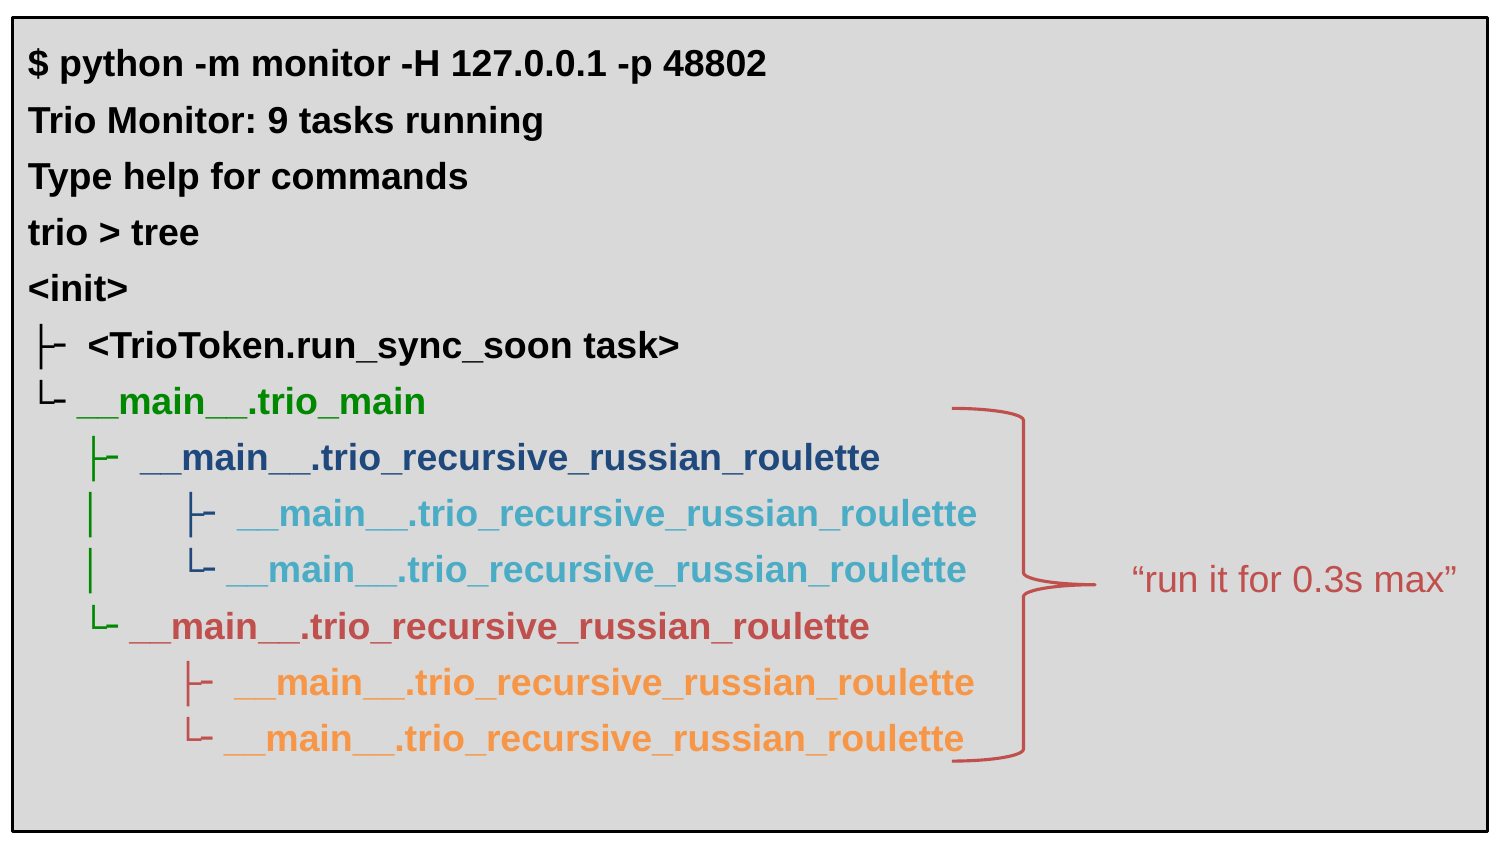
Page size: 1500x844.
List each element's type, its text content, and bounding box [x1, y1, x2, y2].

text_box $ python -m monitor -H 127.0.0.1 -p 48802 Trio Monitor: 9 tasks running Type help for commands trio > tree <init> ├╴ <TrioToken.run_sync_soon task> └╴__main__.trio_main ├╴ __main__.trio_recursive_russian_roulette │ ├╴ __main__.trio_recursive_russian_roulette │ └╴__main__.trio_recursive_russian_roulette └╴__main__.trio_recursive_russian_roulette ├╴ __main__.trio_recursive_russian_roulette └╴__main__.trio_recursive_russian_roulette [12, 17, 1488, 832]
text_box “run it for 0.3s max” [1117, 540, 1488, 630]
